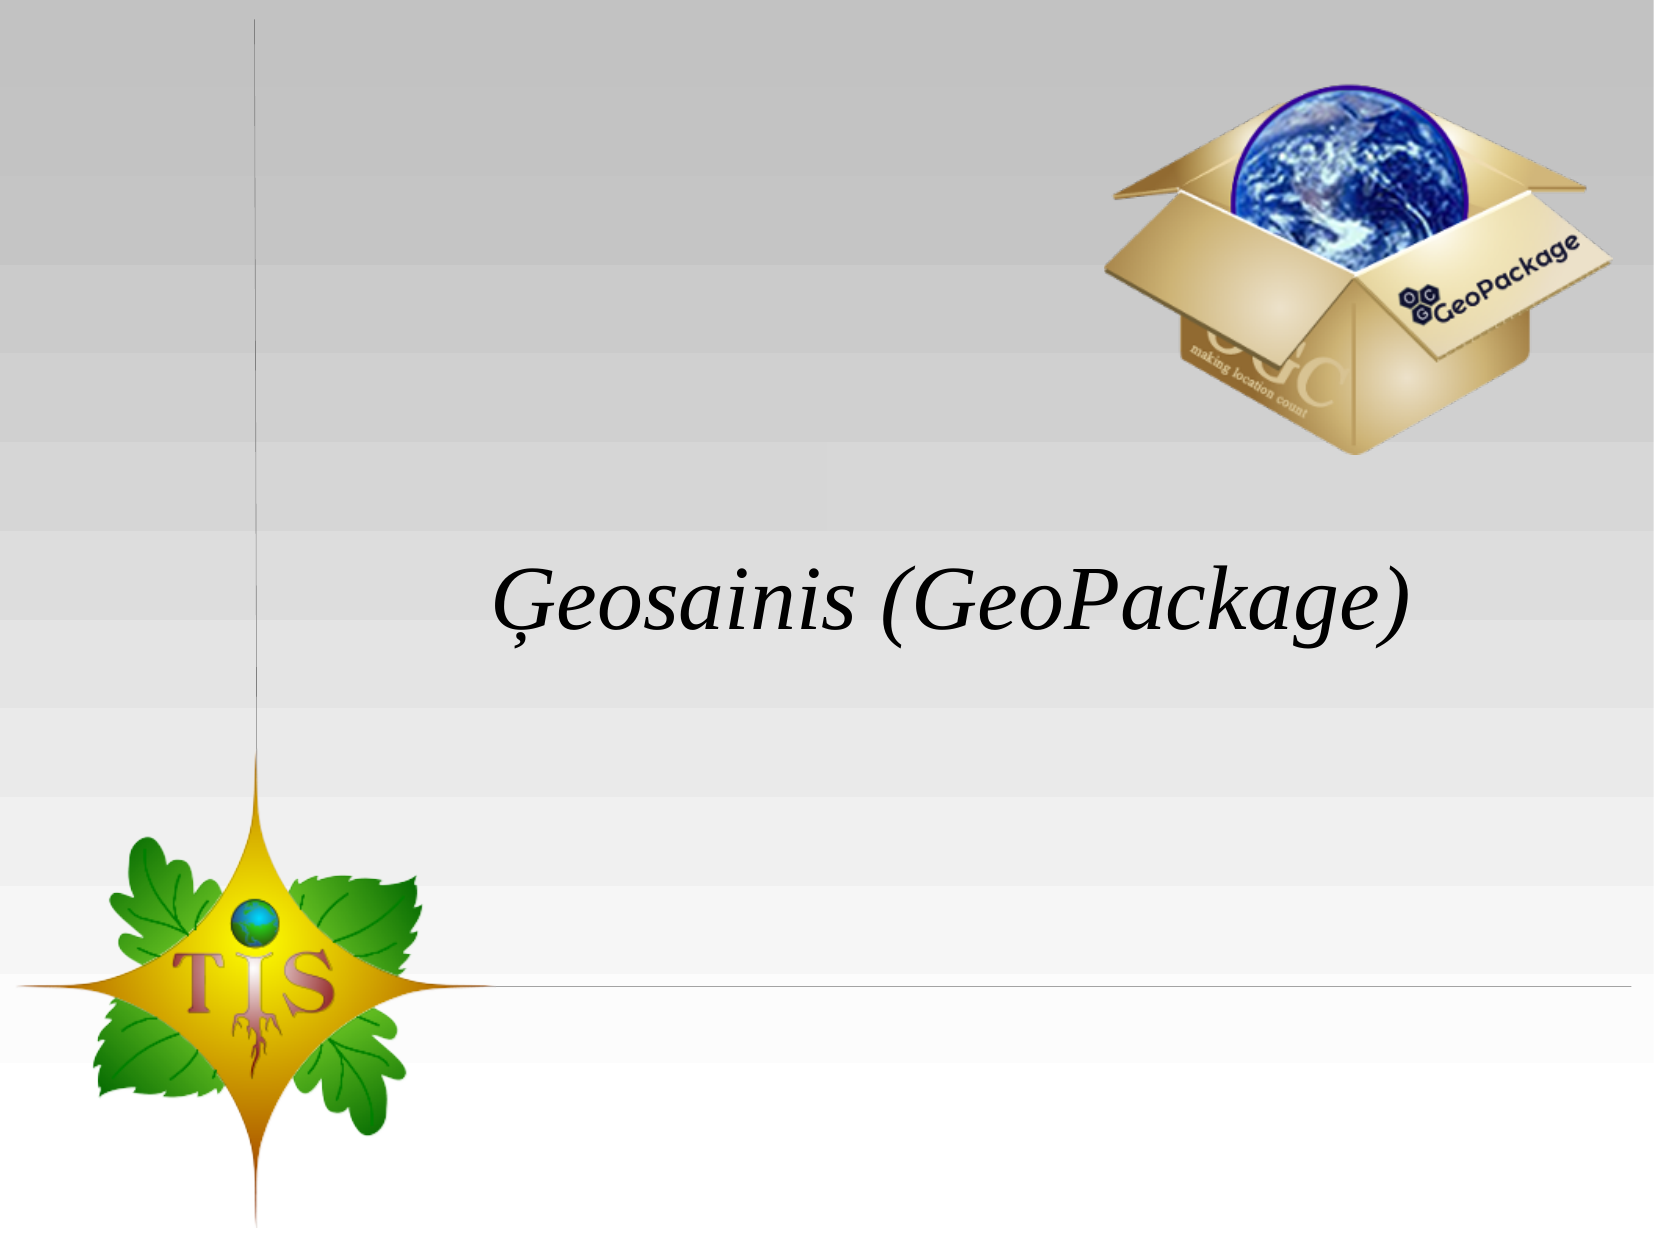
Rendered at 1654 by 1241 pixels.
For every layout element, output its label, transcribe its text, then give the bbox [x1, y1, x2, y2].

picture [0, 0, 1654, 1241]
title Ģeosainis (GeoPackage) [295, 324, 1607, 857]
